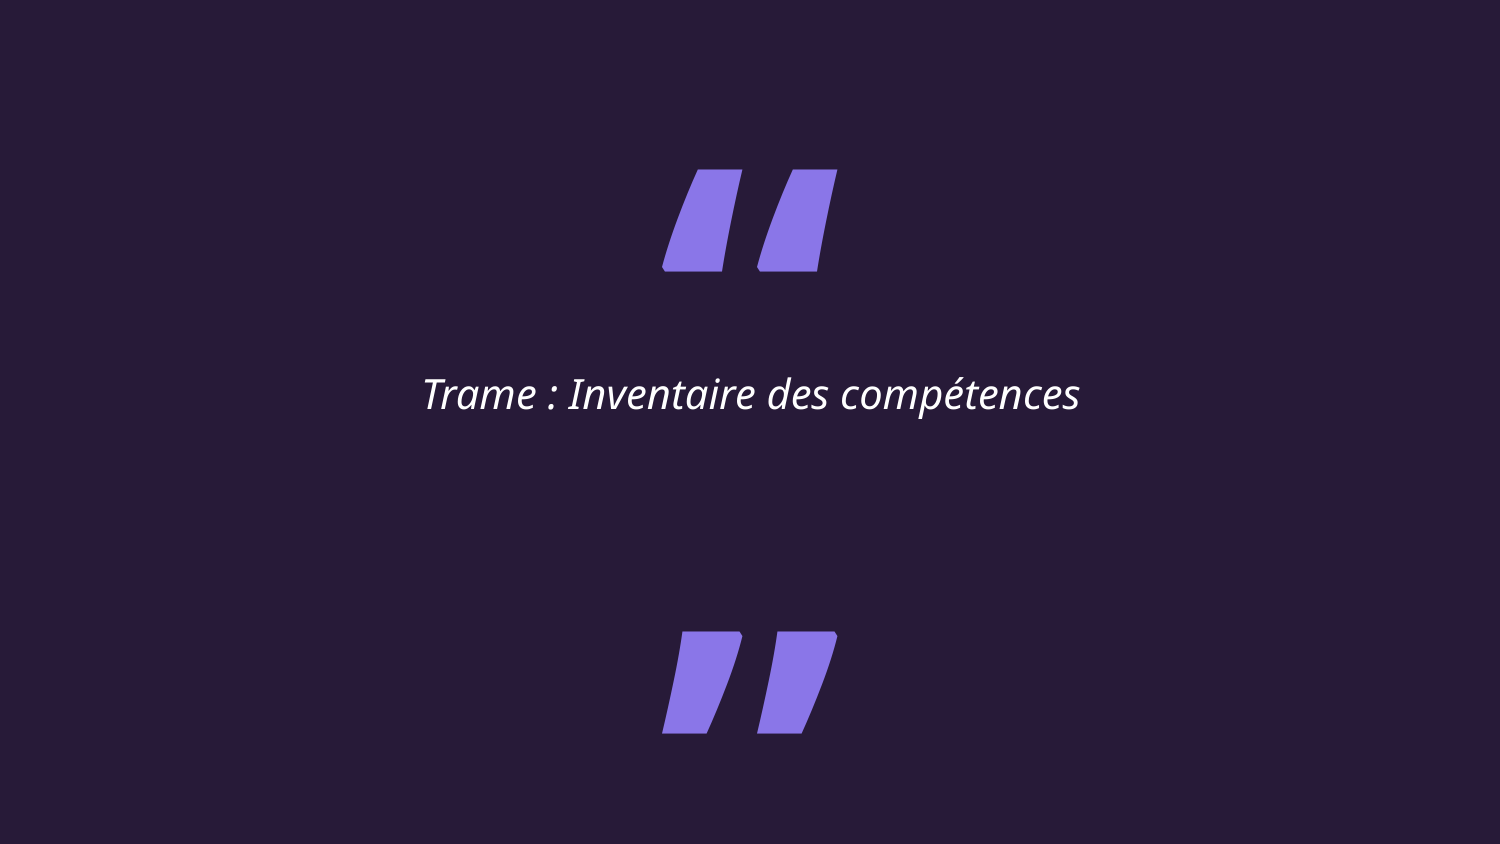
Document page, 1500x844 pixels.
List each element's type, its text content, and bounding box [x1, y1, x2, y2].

title Trame : Inventaire des compétences [70, 262, 1433, 524]
